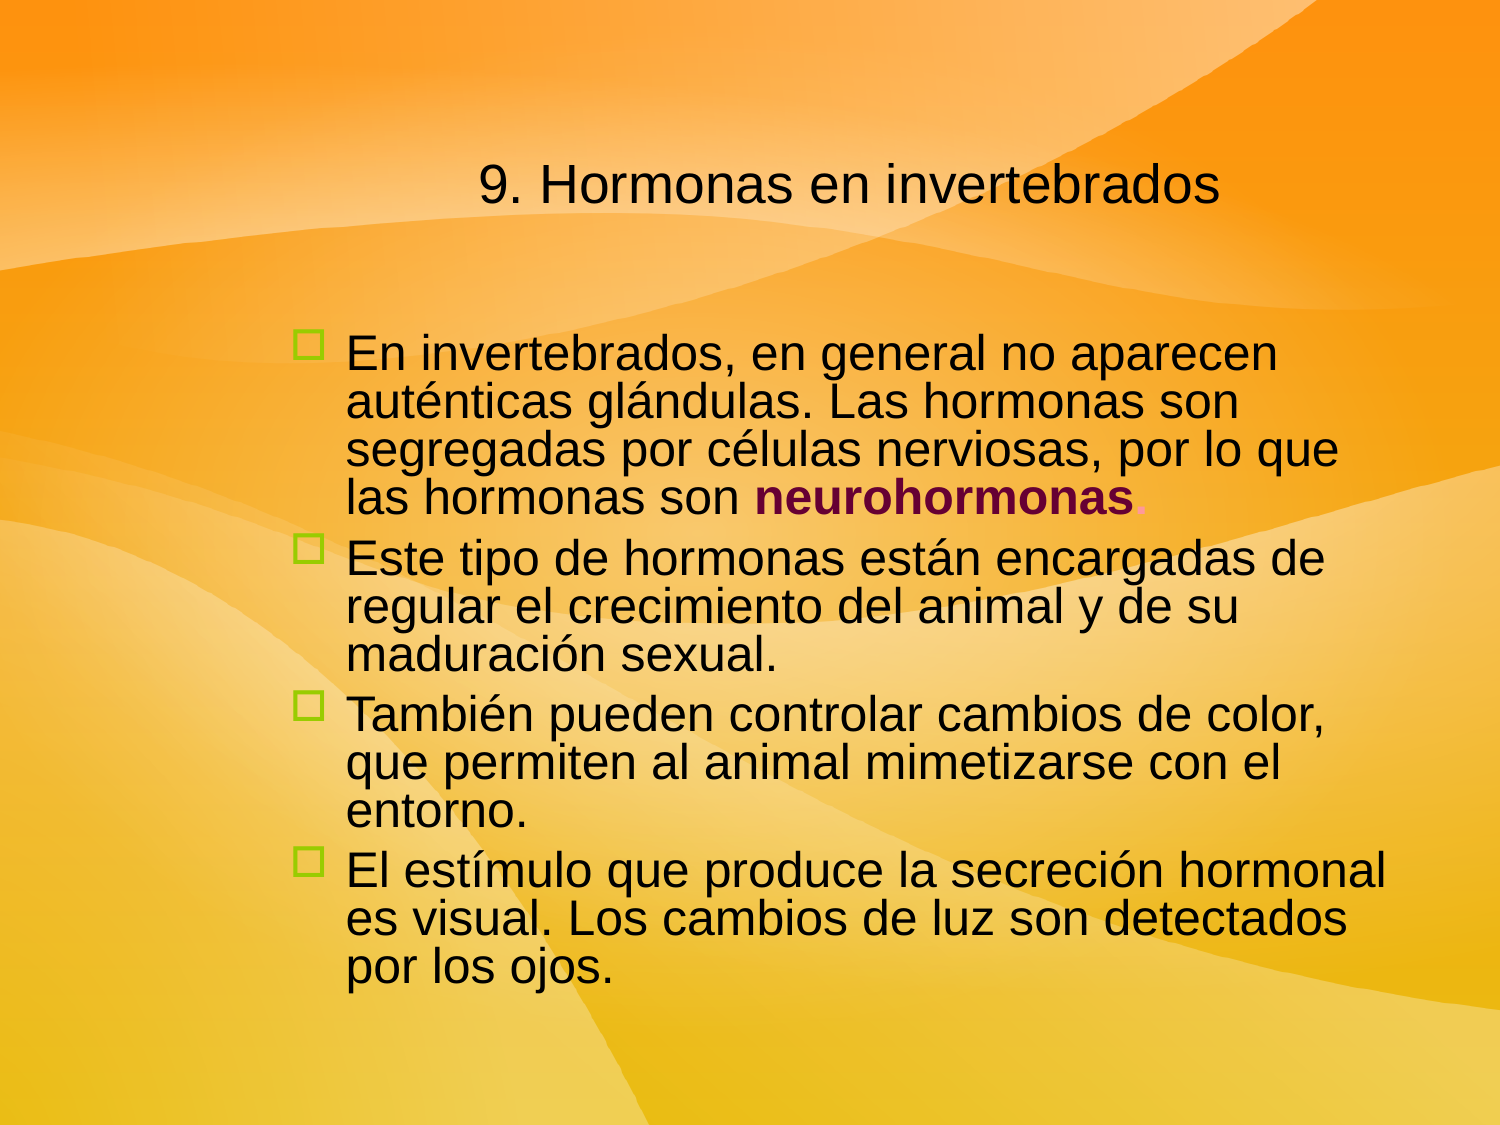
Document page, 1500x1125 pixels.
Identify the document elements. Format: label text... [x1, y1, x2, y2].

list En invertebrados, en general no aparecen auténticas glándulas. Las hormonas son segregadas por células nerviosas, por lo que las hormonas son neurohormonas. Este tipo de hormonas están encargadas de regular el crecimiento del animal y de su maduración sexual. También pueden controlar cambios de color, que permiten al animal mimetizarse con el entorno. El estímulo que produce la secreción hormonal es visual. Los cambios de luz son detectados por los ojos. [274, 324, 1425, 1062]
title 9. Hormonas en invertebrados [274, 75, 1425, 288]
picture [0, 0, 1500, 1125]
